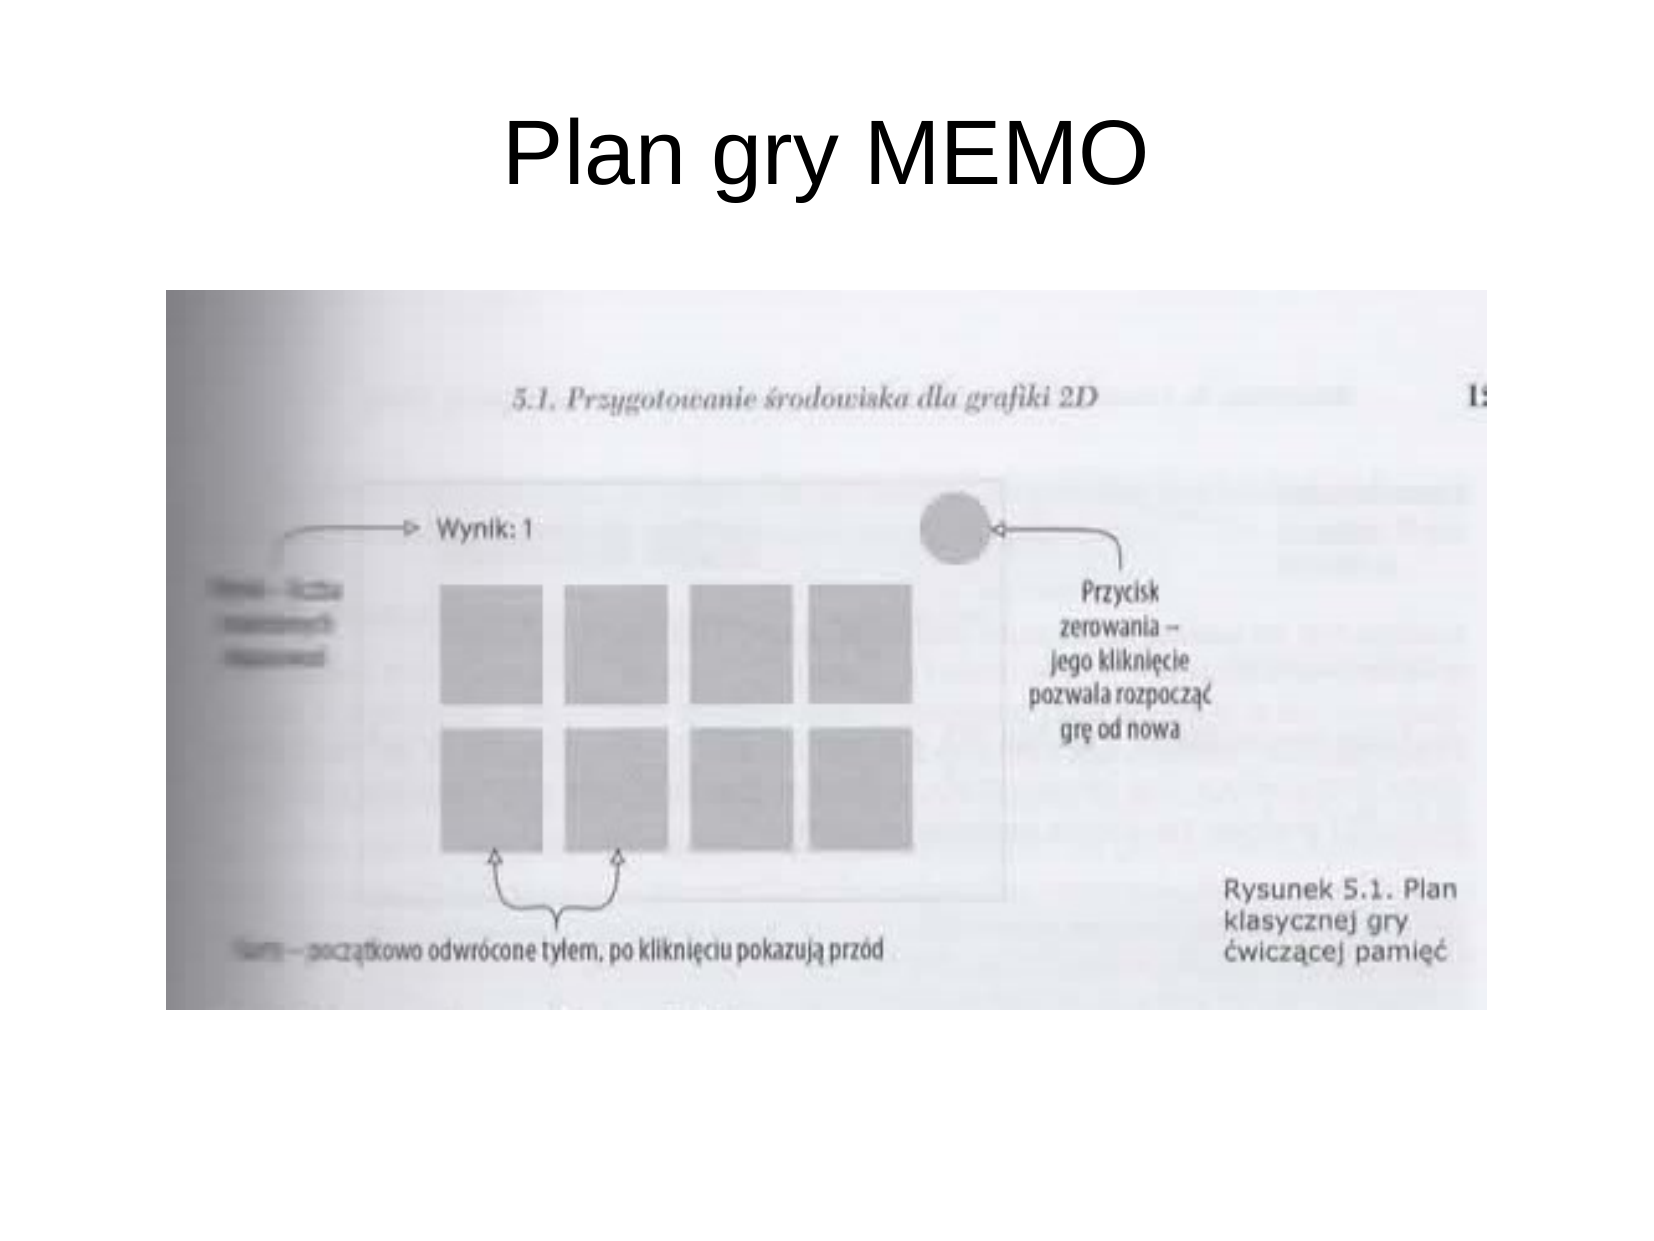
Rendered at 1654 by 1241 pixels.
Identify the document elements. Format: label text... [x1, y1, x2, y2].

picture [166, 290, 1487, 1010]
title Plan gry MEMO [82, 49, 1571, 257]
